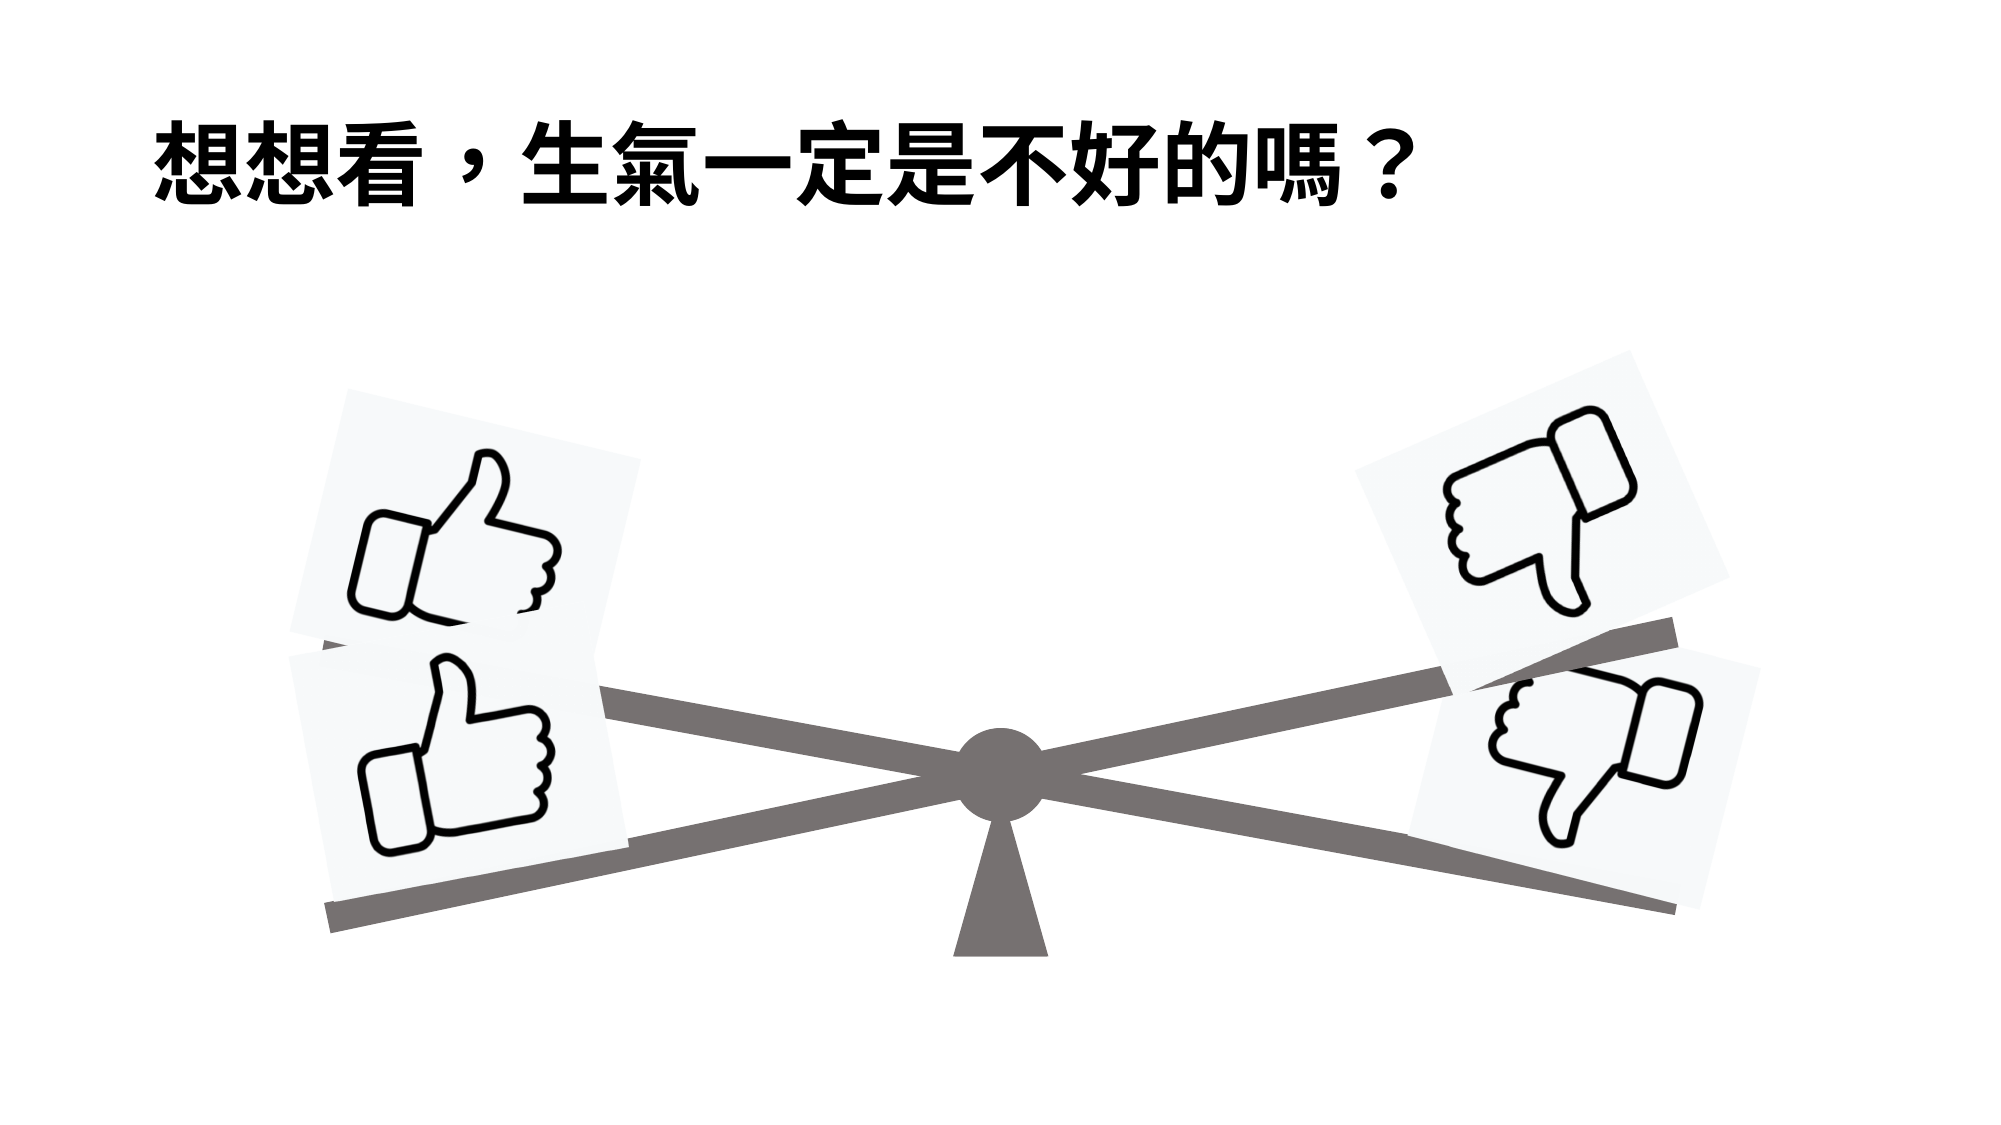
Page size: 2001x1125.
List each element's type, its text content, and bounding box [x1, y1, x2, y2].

text_box [1474, 616, 1679, 691]
picture [1354, 349, 1761, 910]
title 想想看，生氣一定是不好的嗎？ [137, 59, 1863, 278]
picture [288, 388, 641, 902]
text_box [324, 666, 1677, 957]
text_box [322, 641, 344, 650]
